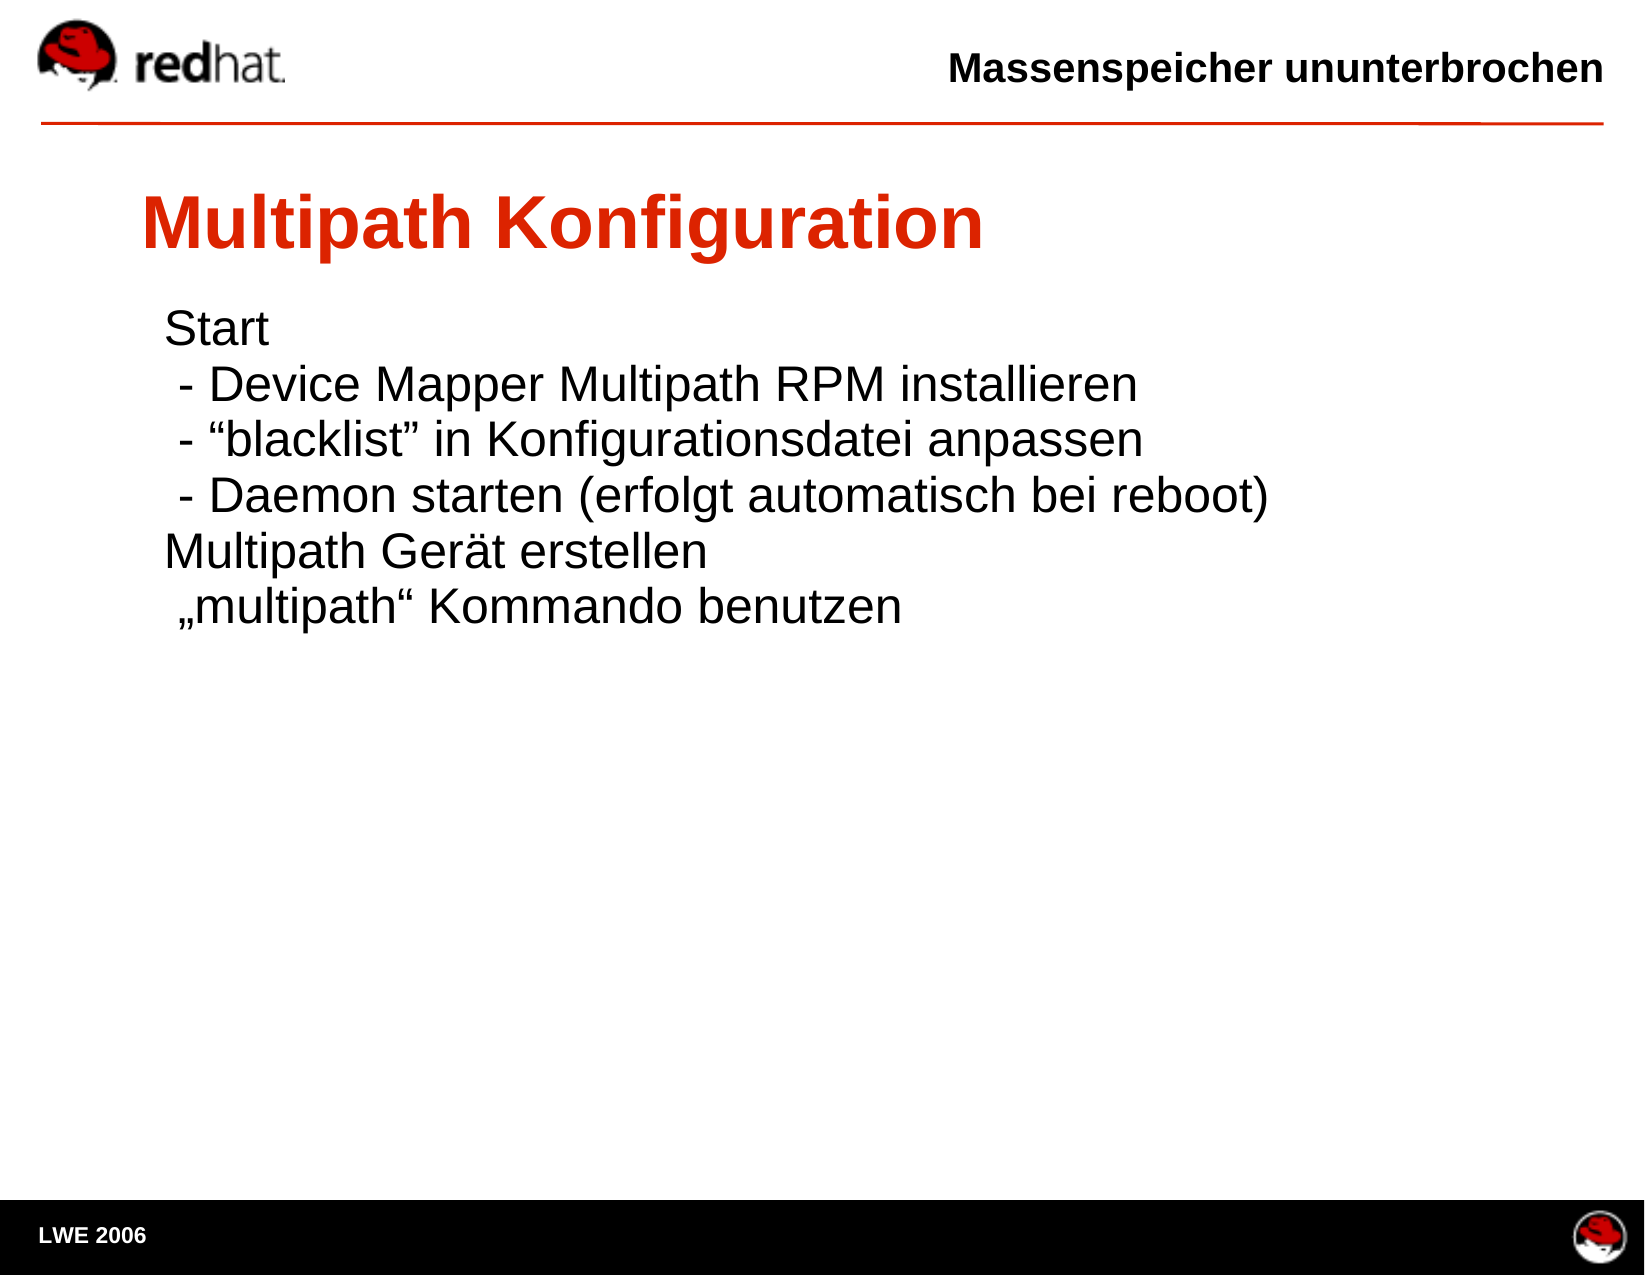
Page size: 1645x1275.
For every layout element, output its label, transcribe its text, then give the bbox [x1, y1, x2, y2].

text_box Multipath Konfiguration [141, 180, 1271, 275]
text_box Start - Device Mapper Multipath RPM installieren - “blacklist” in Konfigurationsdatei anpassen - Daemon starten (erfolgt automatisch bei reboot) Multipath Gerät erstellen „multipath“ Kommando benutzen [150, 300, 1362, 425]
picture [36, 17, 285, 102]
text_box Massenspeicher ununterbrochen [959, 44, 1605, 97]
text_box LWE 2006 [38, 1222, 382, 1252]
picture [1568, 1207, 1632, 1270]
text_box [0, 1200, 1645, 1275]
